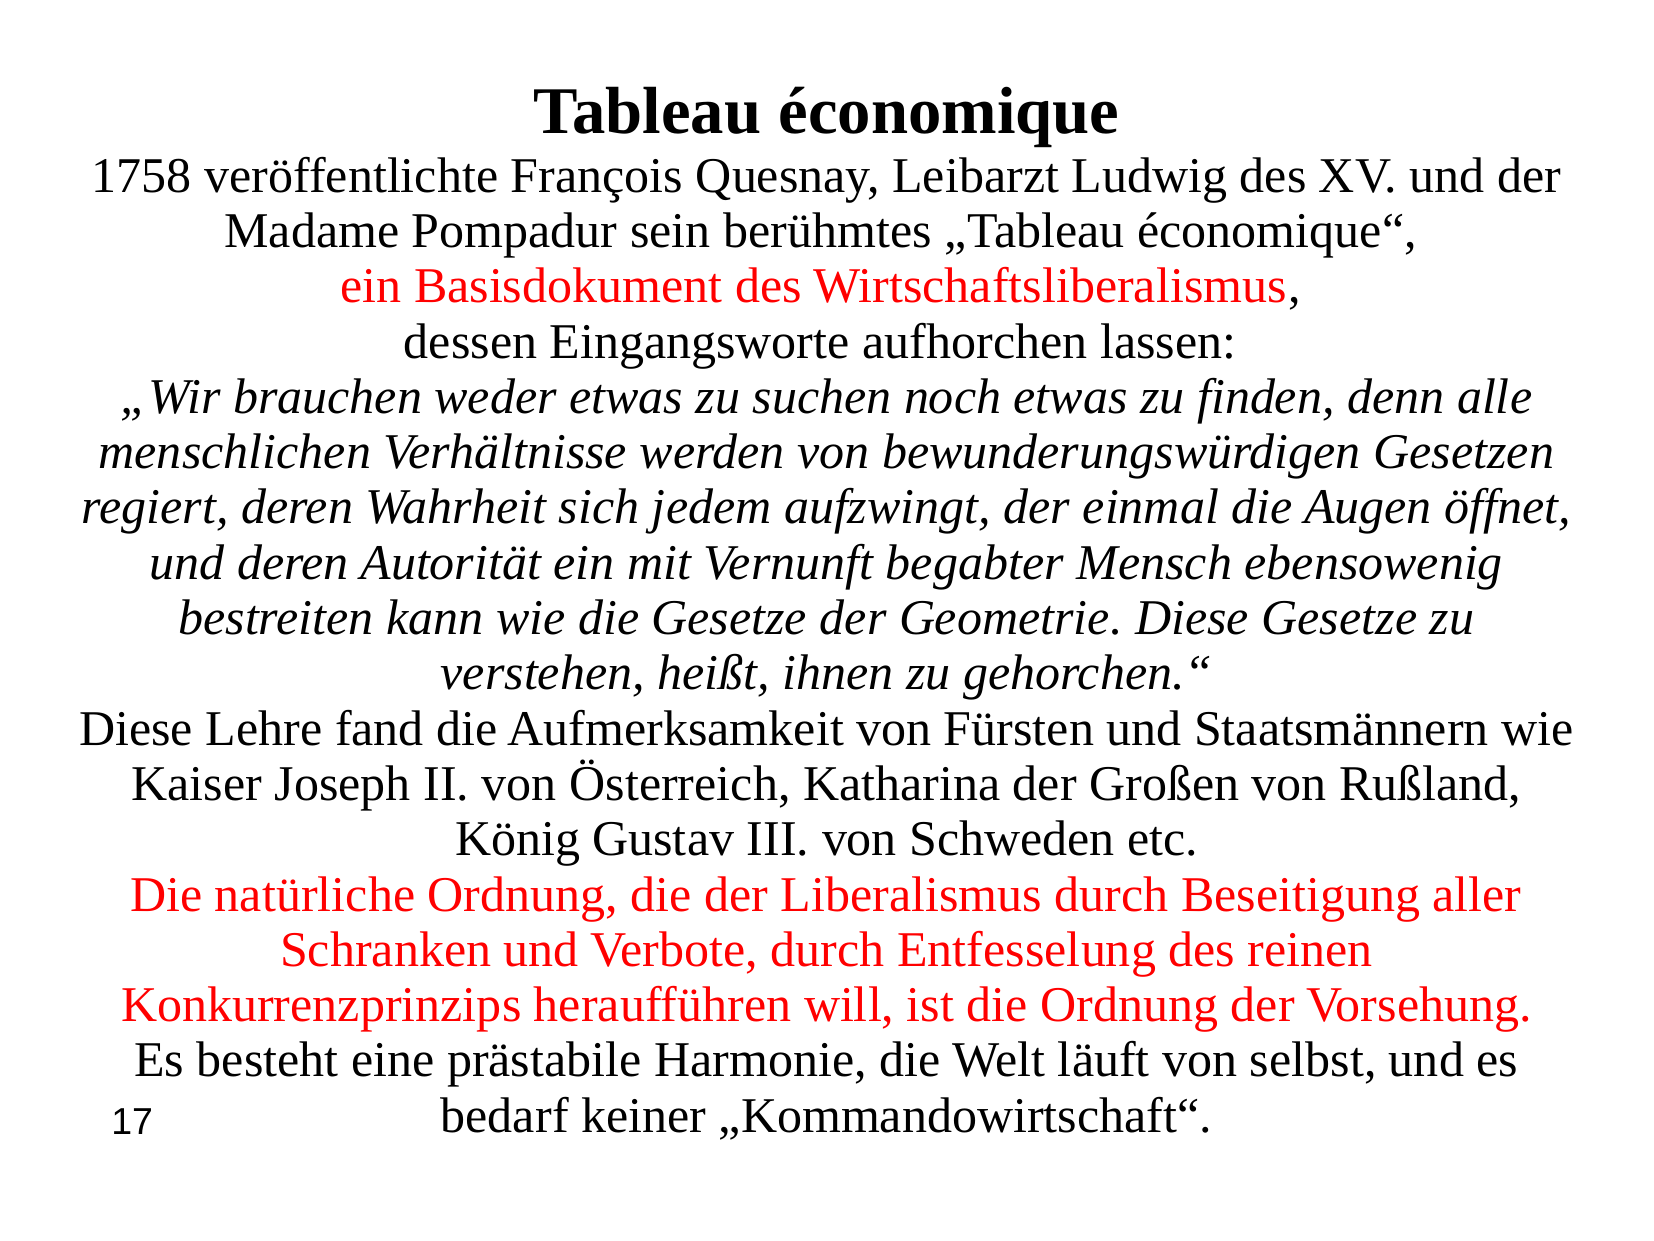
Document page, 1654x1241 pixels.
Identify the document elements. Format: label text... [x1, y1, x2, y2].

text_box <Nummer> [106, 1093, 287, 1164]
text_box Tableau économique 1758 veröffentlichte François Quesnay, Leibarzt Ludwig des XV. und der Madame Pompadur sein berühmtes „Tableau économique“, ein Basisdokument des Wirtschaftsliberalismus, dessen Eingangsworte aufhorchen lassen: „Wir brauchen weder etwas zu suchen noch etwas zu finden, denn alle menschlichen Verhältnisse werden von bewunderungswürdigen Gesetzen regiert, deren Wahrheit sich jedem aufzwingt, der einmal die Augen öffnet, und deren Autorität ein mit Vernunft begabter Mensch ebensowenig bestreiten kann wie die Gesetze der Geometrie. Diese Gesetze zu verstehen, heißt, ihnen zu gehorchen.“ Diese Lehre fand die Aufmerksamkeit von Fürsten und Staatsmännern wie Kaiser Joseph II. von Österreich, Katharina der Großen von Rußland, König Gustav III. von Schweden etc. Die natürliche Ordnung, die der Liberalismus durch Beseitigung aller Schranken und Verbote, durch Entfesselung des reinen Konkurrenzprinzips heraufführen will, ist die Ordnung der Vorsehung. Es besteht eine prästabile Harmonie, die Welt läuft von selbst, und es bedarf keiner „Kommandowirtschaft“. [59, 66, 1595, 1151]
